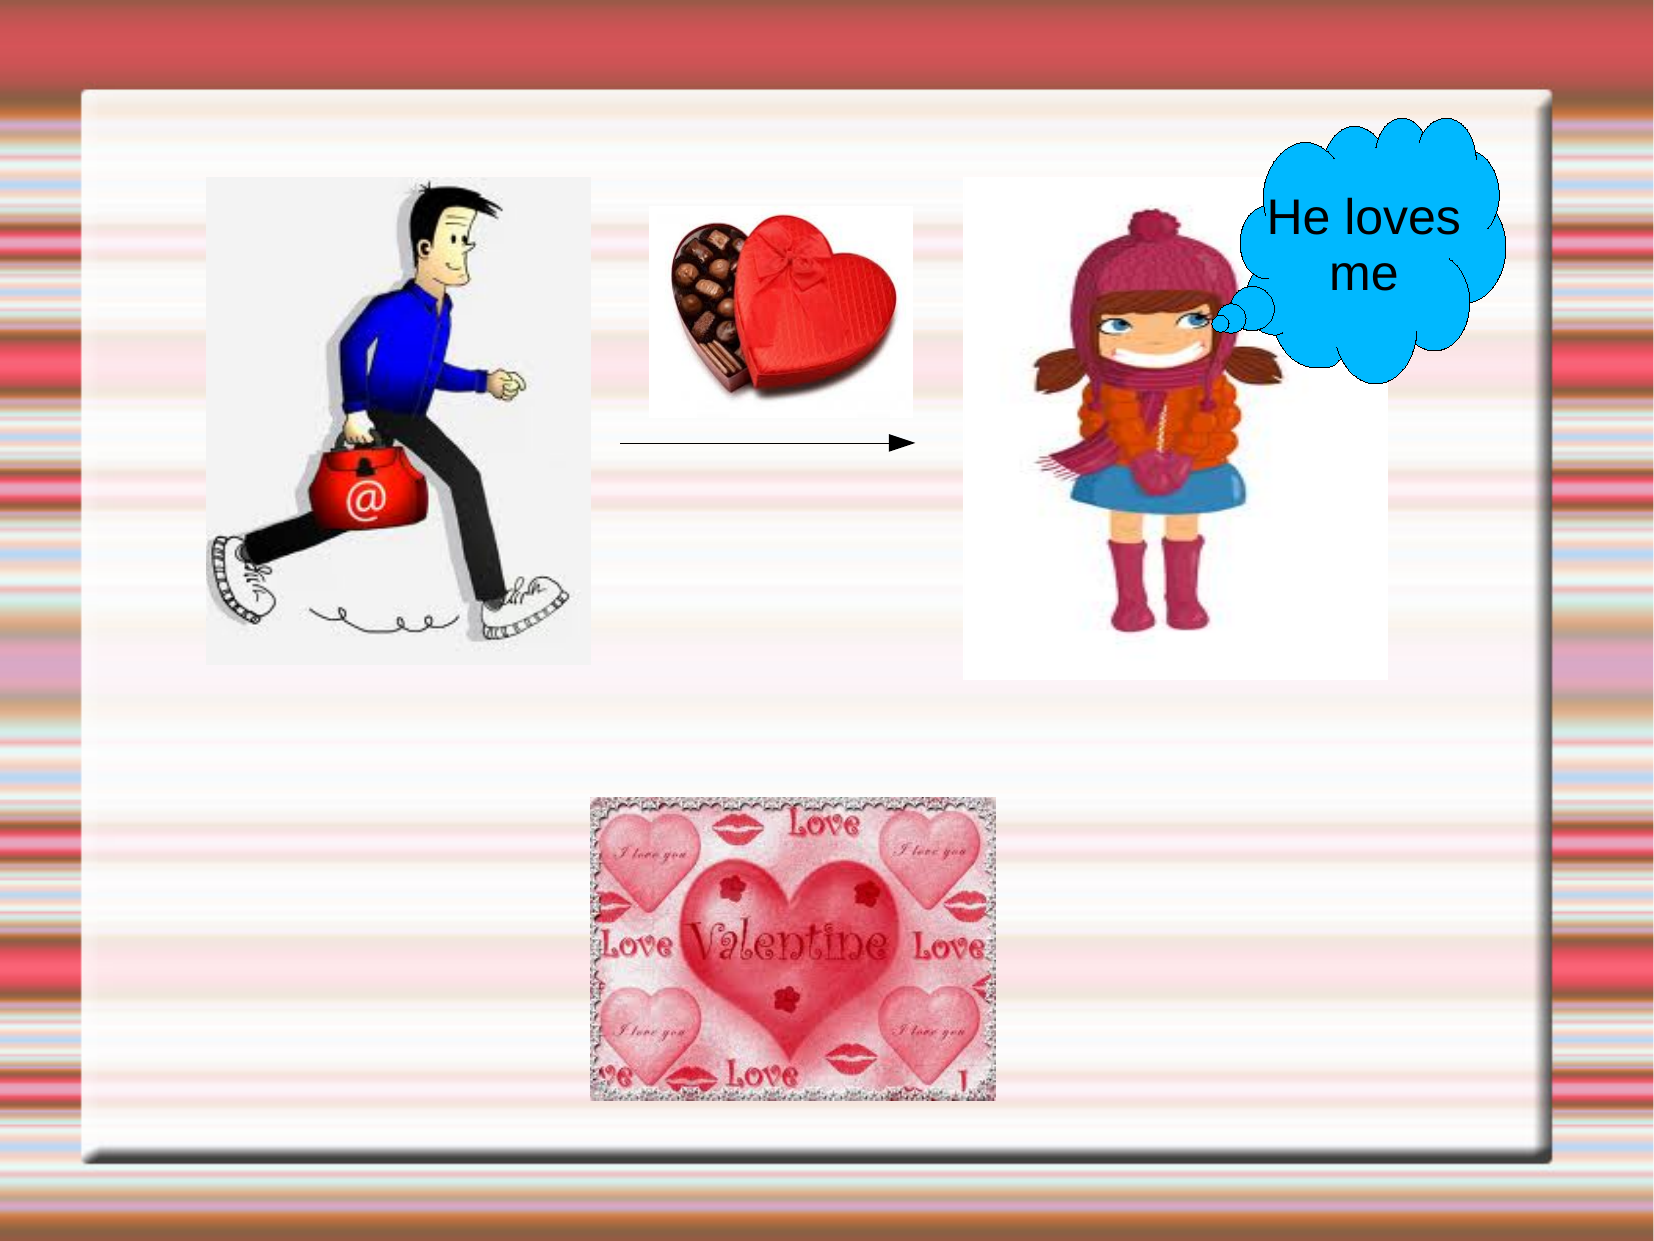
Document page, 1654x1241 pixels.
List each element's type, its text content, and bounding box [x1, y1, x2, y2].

text_box He loves me [1211, 118, 1506, 384]
picture [0, 0, 1654, 1241]
